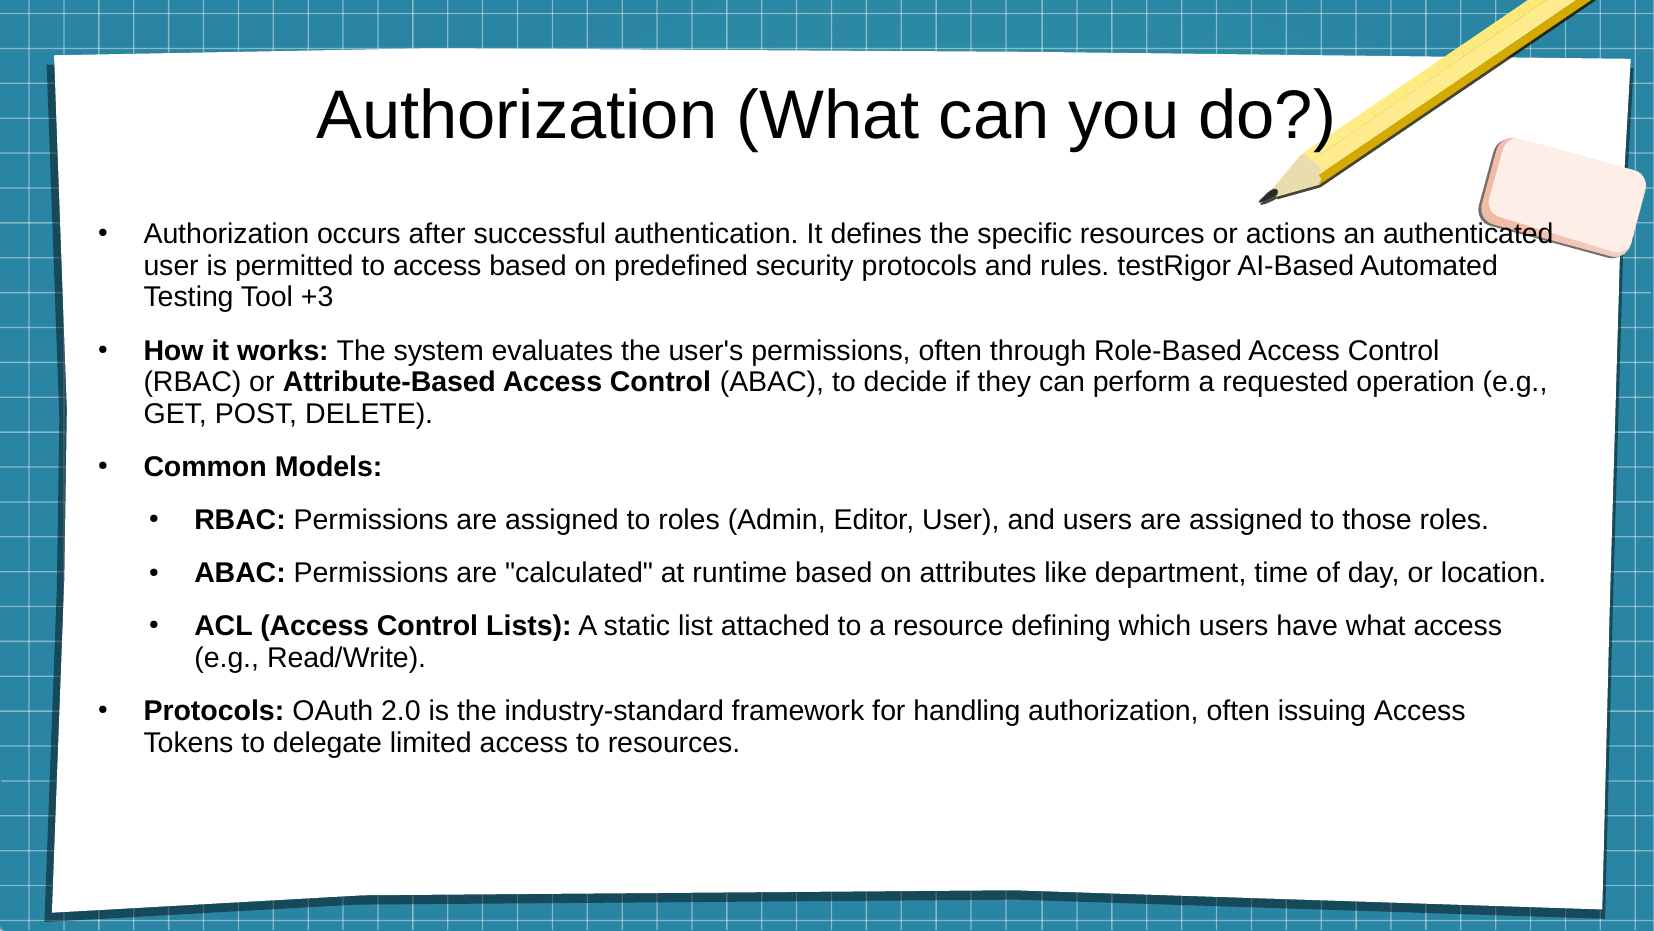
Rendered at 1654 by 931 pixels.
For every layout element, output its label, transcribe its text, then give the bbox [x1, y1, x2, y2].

title Authorization (What can you do?) [82, 37, 1571, 193]
list Authorization occurs after successful authentication. It defines the specific resources or actions an authenticated user is permitted to access based on predefined security protocols and rules. testRigor AI-Based Automated Testing Tool +3 How it works: The system evaluates the user's permissions, often through Role-Based Access Control (RBAC) or Attribute-Based Access Control (ABAC), to decide if they can perform a requested operation (e.g., GET, POST, DELETE). Common Models: RBAC: Permissions are assigned to roles (Admin, Editor, User), and users are assigned to those roles. ABAC: Permissions are "calculated" at runtime based on attributes like department, time of day, or location. ACL (Access Control Lists): A static list attached to a resource defining which users have what access (e.g., Read/Write). Protocols: OAuth 2.0 is the industry-standard framework for handling authorization, often issuing Access Tokens to delegate limited access to resources. [82, 217, 1571, 798]
